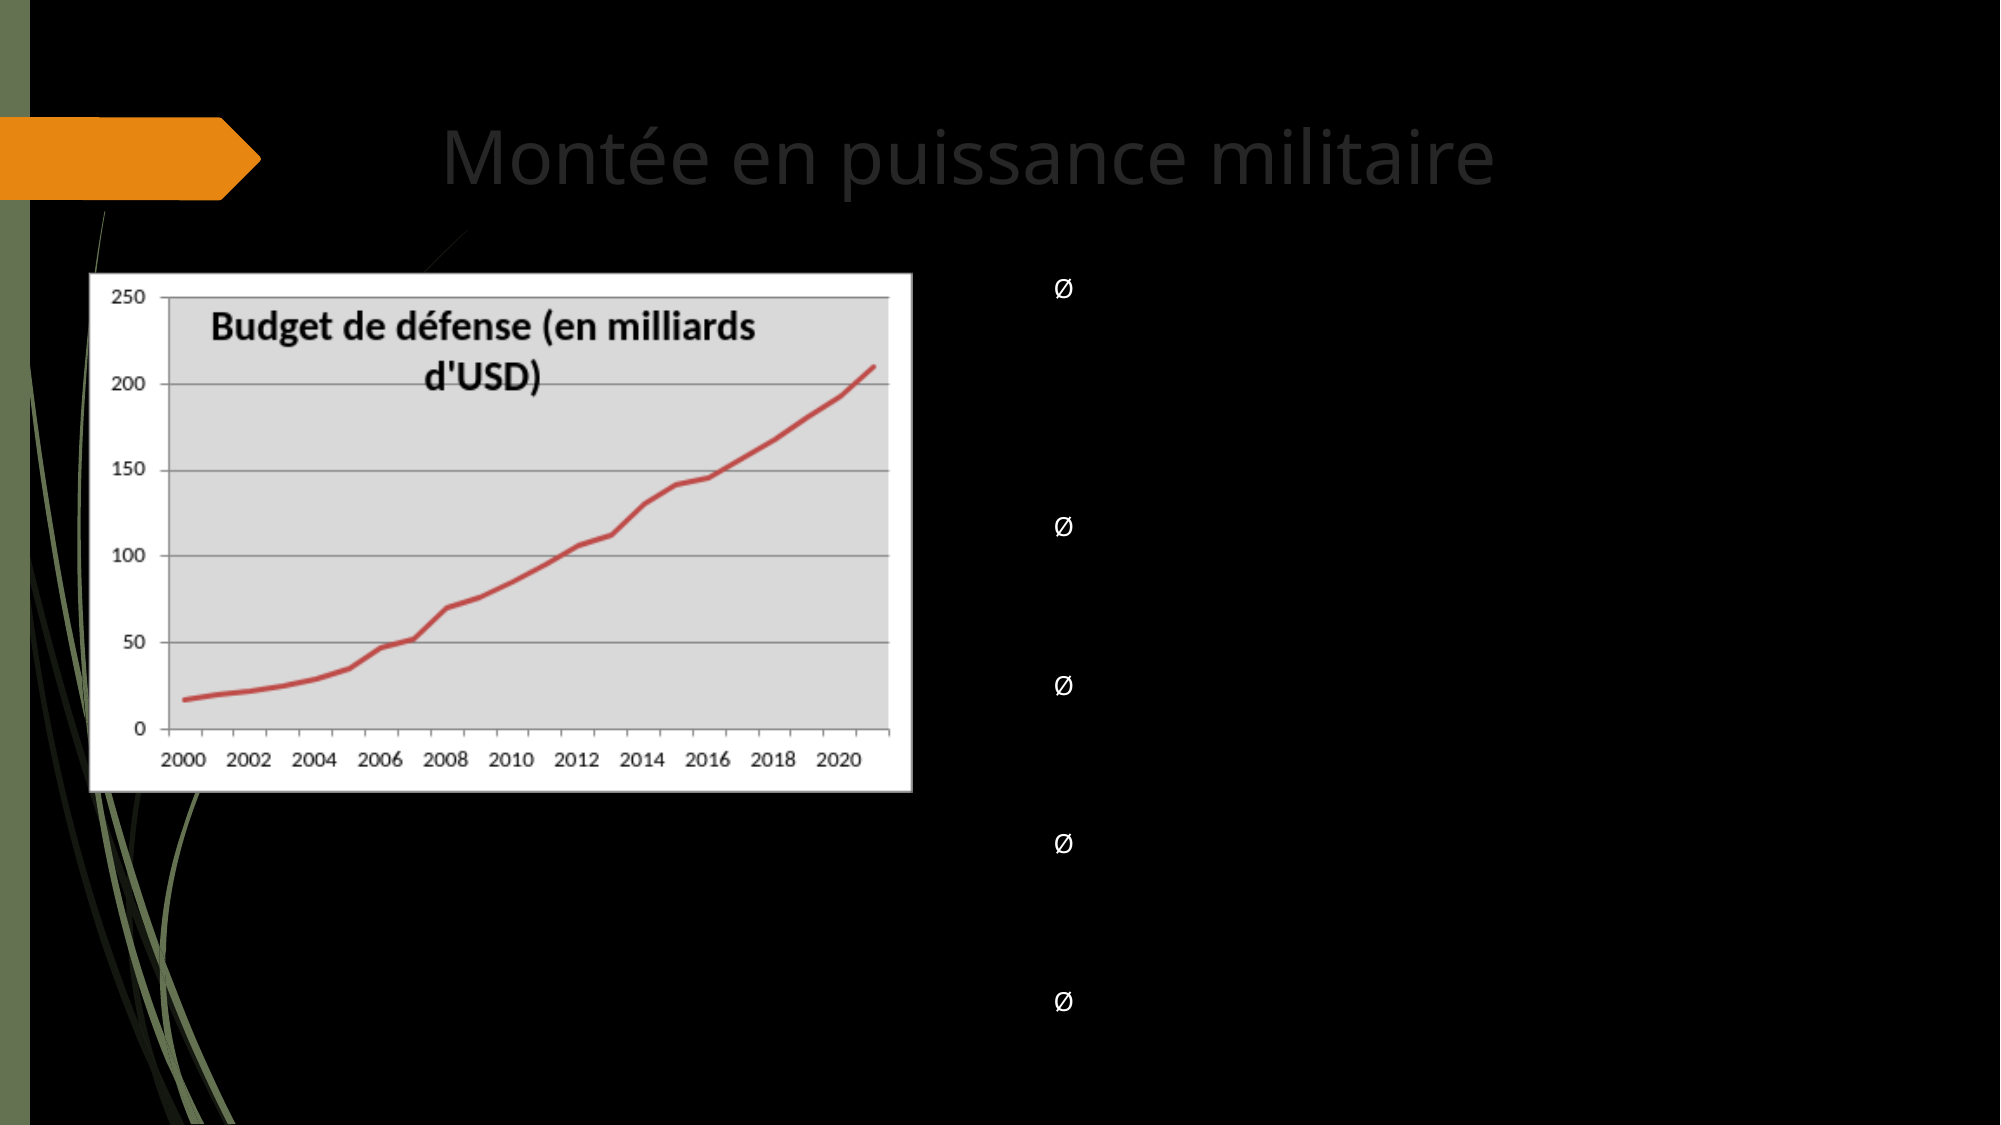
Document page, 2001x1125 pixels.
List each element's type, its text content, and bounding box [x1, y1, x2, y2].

picture [87, 271, 913, 793]
text_box Abandon du concept de guerre populaire Modernisation des matériels Réforme des institutions Professionnalisation Sortir du territoire national [1038, 241, 1957, 1125]
title Montée en puissance militaire [425, 102, 1888, 313]
